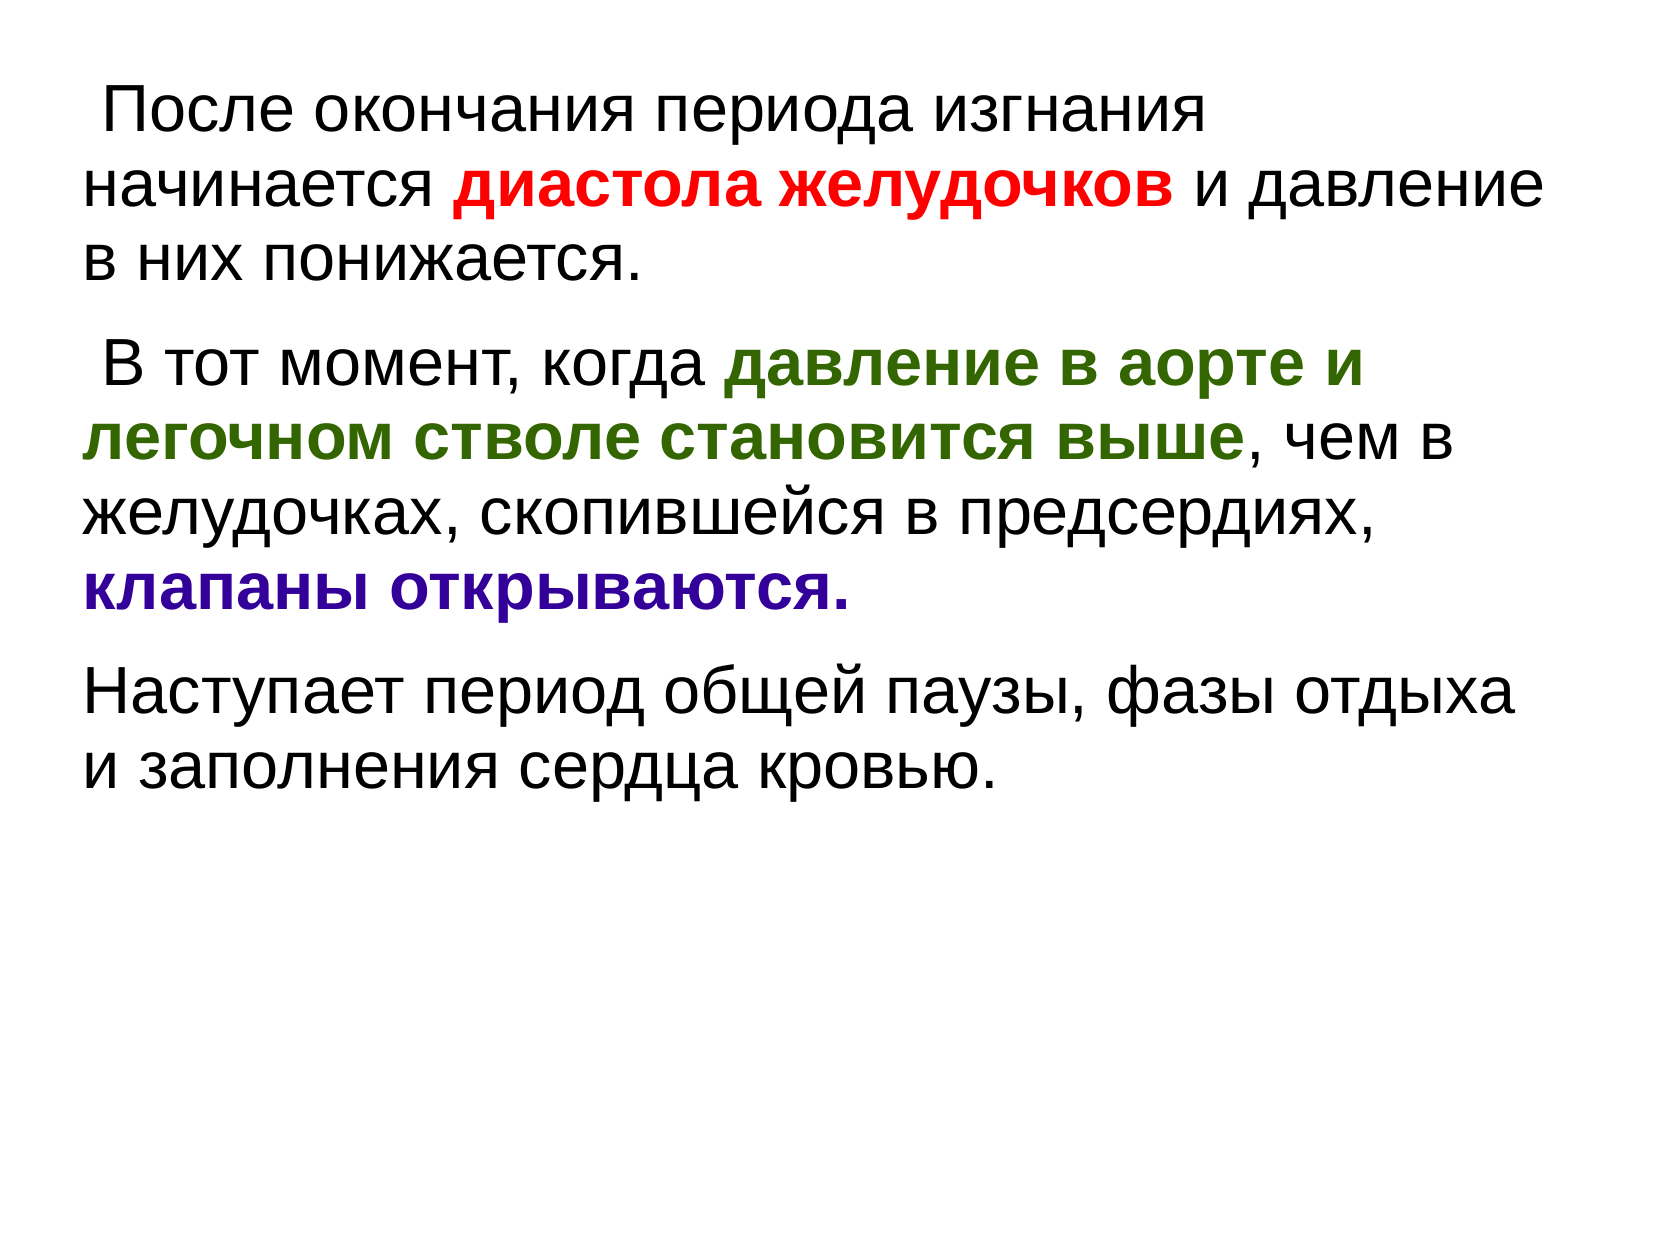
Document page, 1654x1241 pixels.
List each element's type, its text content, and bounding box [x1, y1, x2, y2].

list После окончания периода изгнания начинается диастола желудочков и давление в них понижается. В тот момент, когда давление в аорте и легочном стволе становится выше, чем в желудочках, скопившейся в предсердиях, клапаны открываются. Наступает период общей паузы, фазы отдыха и заполнения сердца кровью. [82, 70, 1571, 827]
